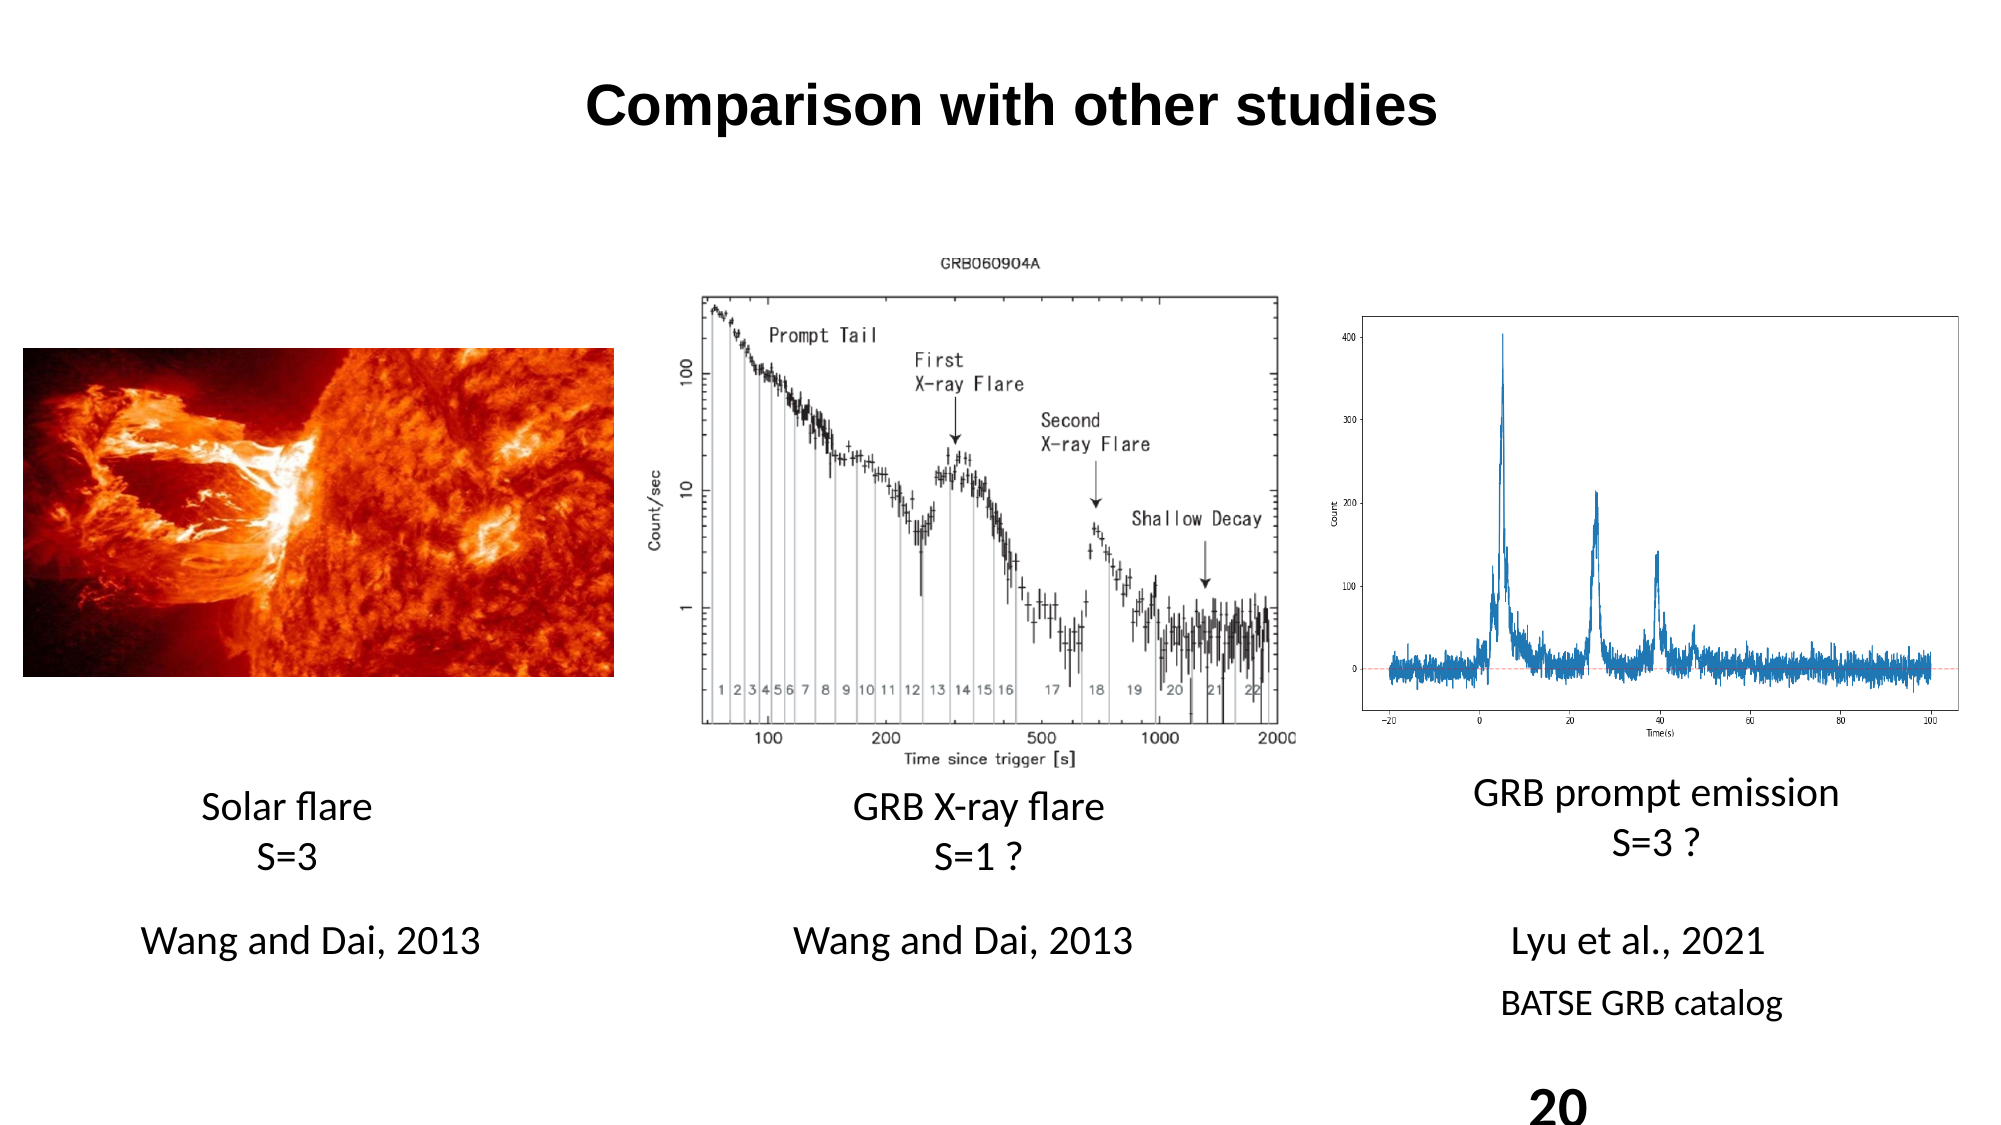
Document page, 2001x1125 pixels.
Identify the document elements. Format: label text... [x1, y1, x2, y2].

text_box BATSE GRB catalog [1331, 970, 1953, 1032]
text_box Wang and Dai, 2013 [125, 905, 696, 971]
picture [23, 348, 614, 677]
text_box Lyu et al., 2021 [1495, 905, 1982, 971]
picture [1325, 313, 1959, 737]
text_box Comparison with other studies [520, 59, 1521, 146]
text_box [1513, 1061, 1964, 1122]
text_box Wang and Dai, 2013 [778, 905, 1264, 971]
text_box GRB X-ray flare S=1 ? [798, 774, 1160, 888]
text_box GRB prompt emission S=3 ? [1458, 756, 1905, 873]
picture [642, 251, 1302, 774]
text_box Solar flare S=3 [32, 771, 542, 888]
